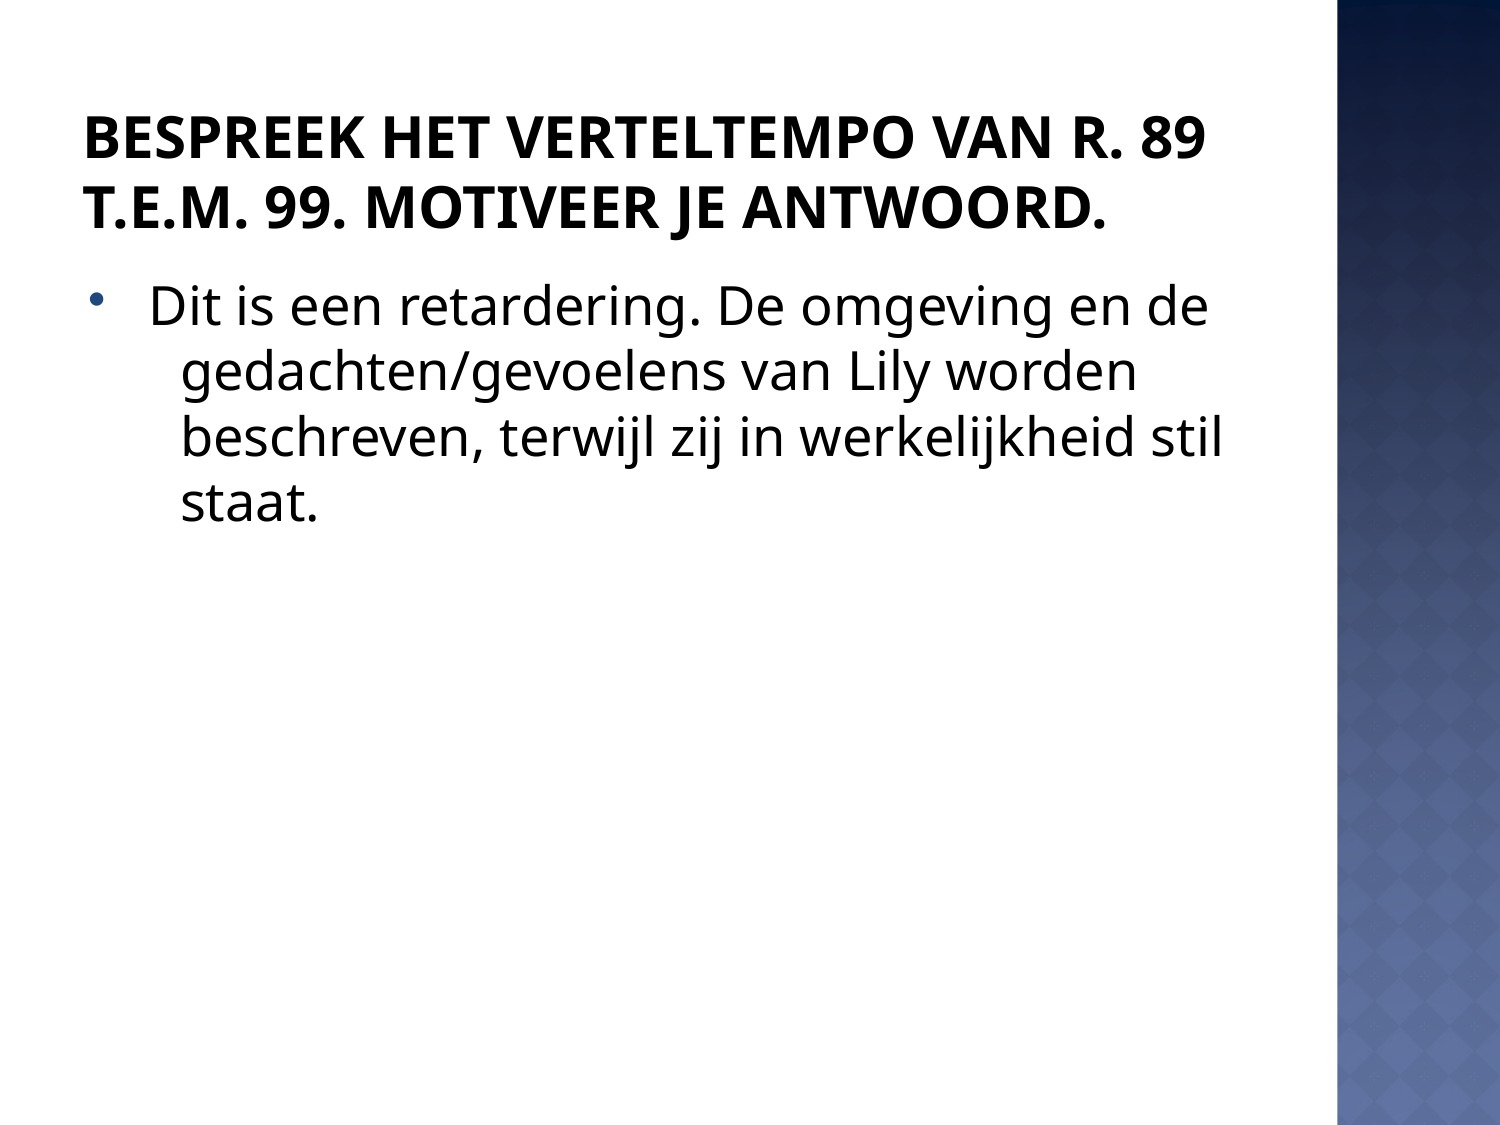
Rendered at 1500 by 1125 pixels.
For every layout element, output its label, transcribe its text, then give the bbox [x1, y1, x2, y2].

title Bespreek het verteltempo van r. 89 t.e.m. 99. Motiveer je antwoord. [75, 52, 1263, 240]
list Dit is een retardering. De omgeving en de gedachten/gevoelens van Lily worden beschreven, terwijl zij in werkelijkheid stil staat. [75, 264, 1263, 1060]
